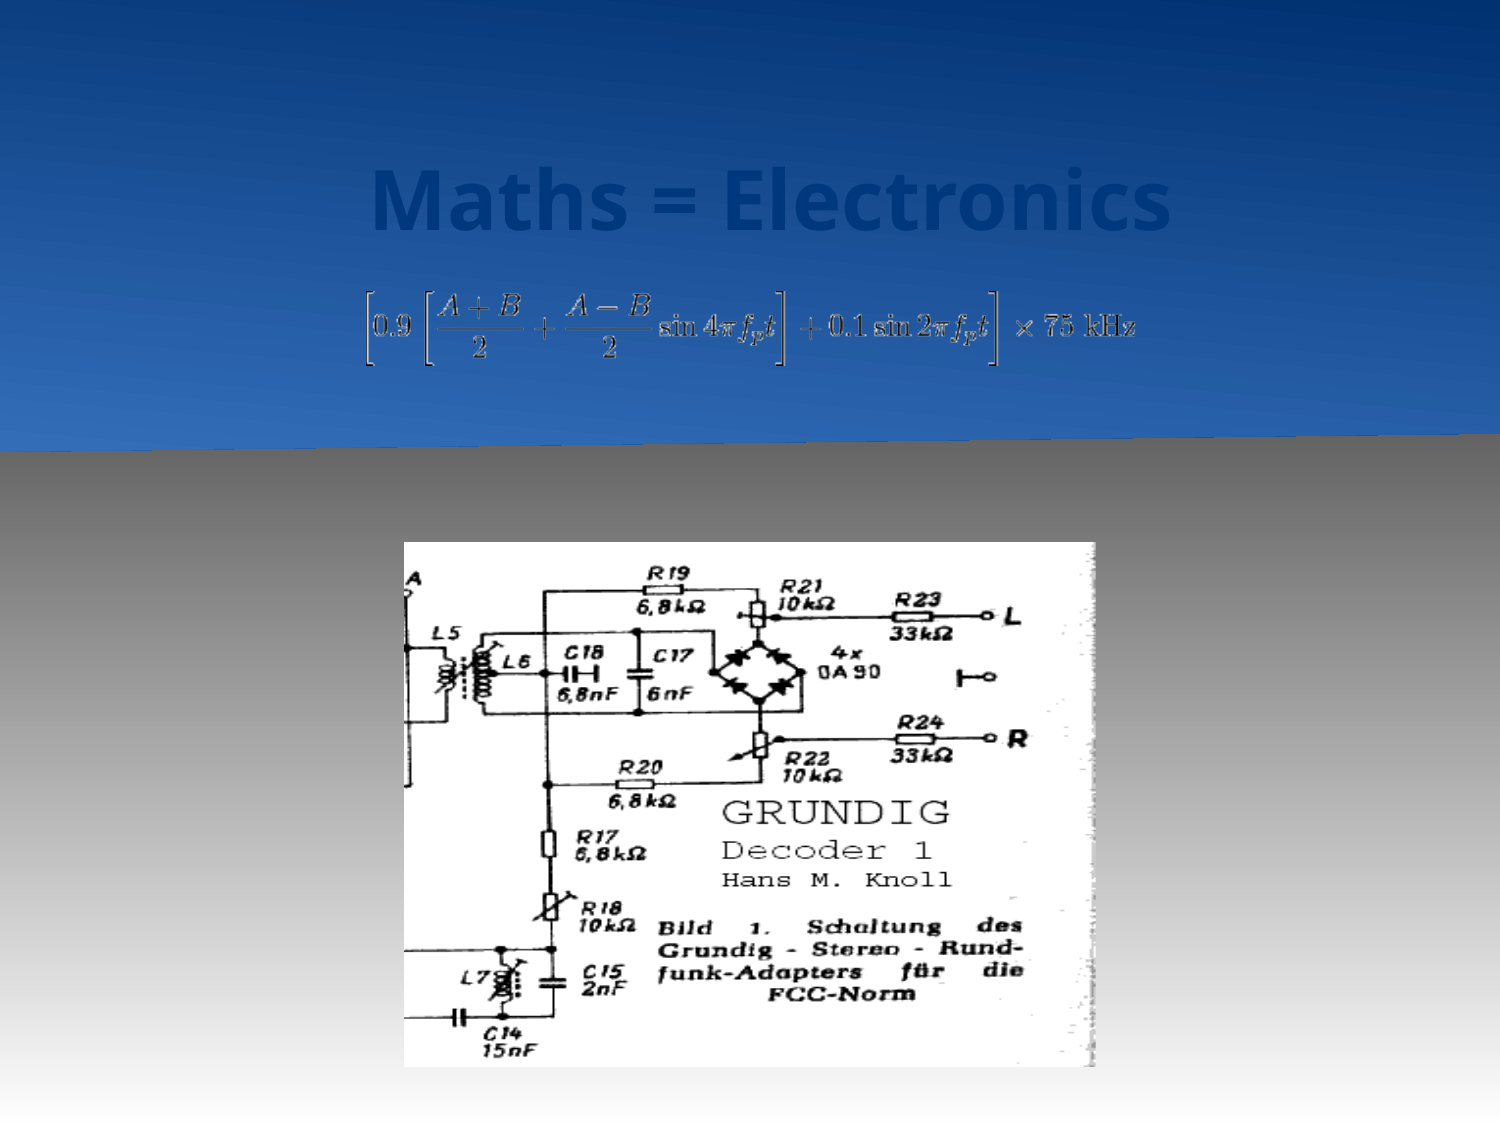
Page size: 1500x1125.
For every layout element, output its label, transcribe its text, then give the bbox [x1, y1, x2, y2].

list [75, 272, 1425, 1067]
title Maths = Electronics [75, 45, 1425, 263]
text_box [404, 542, 1096, 1067]
text_box [364, 291, 1136, 366]
